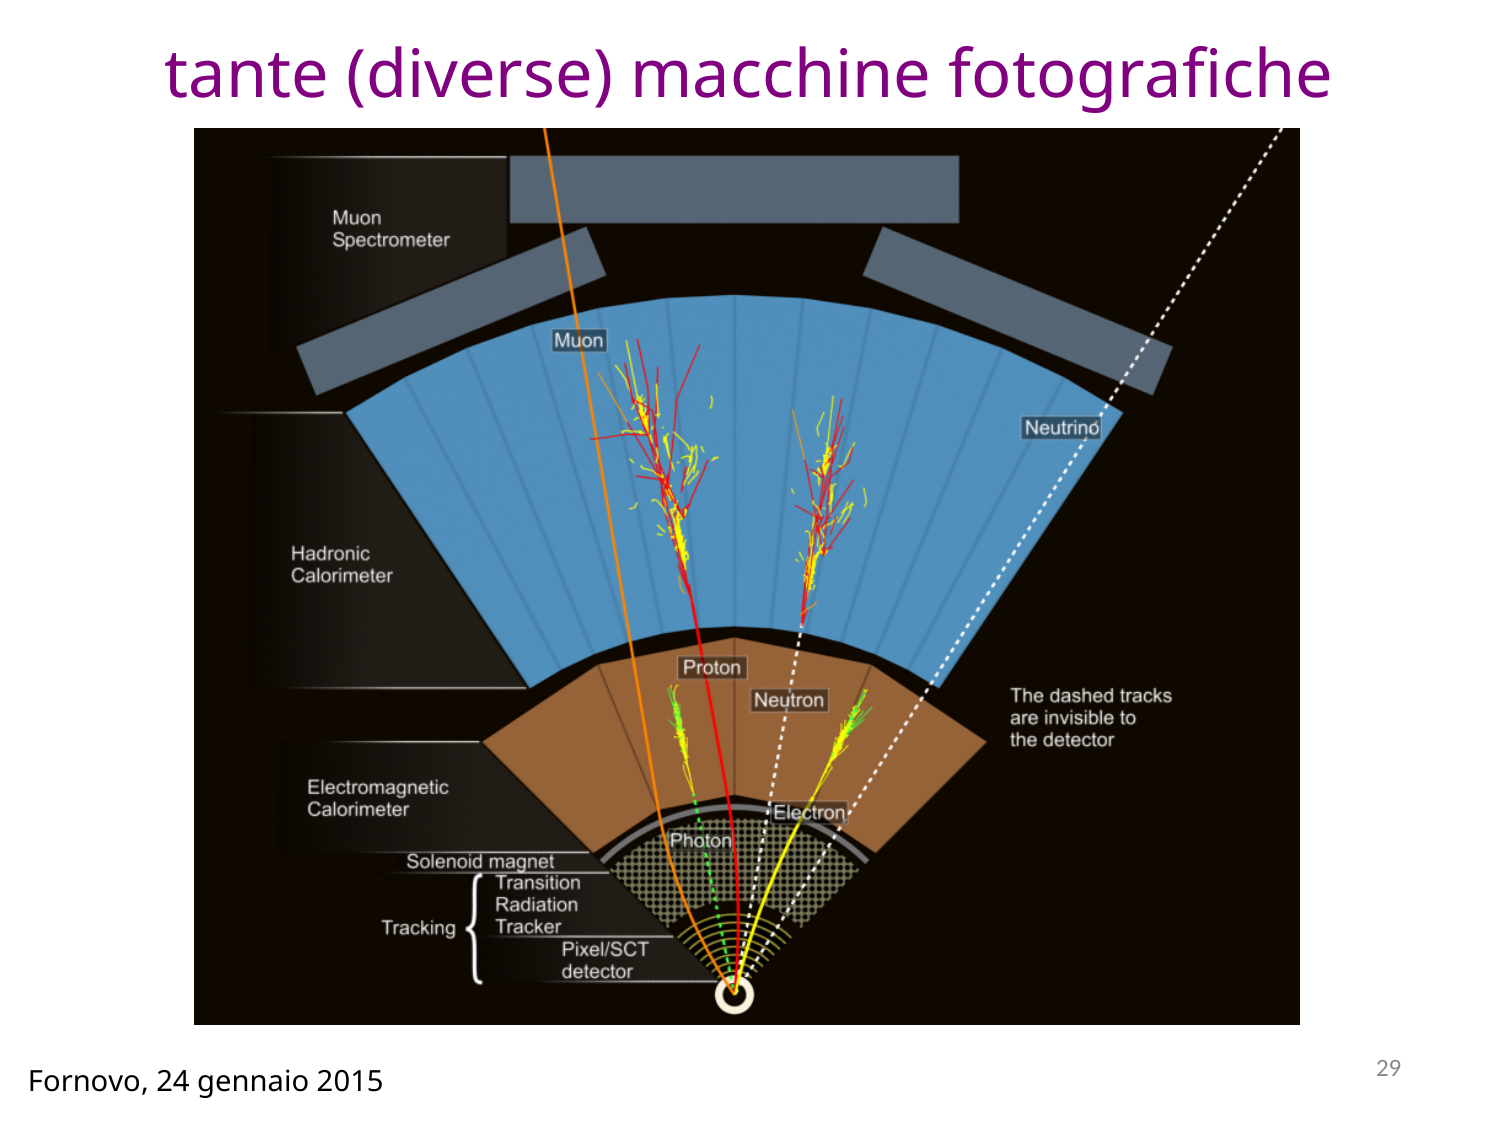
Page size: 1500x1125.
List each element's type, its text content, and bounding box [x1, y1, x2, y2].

text_box <numero> [1074, 1042, 1417, 1095]
picture [194, 128, 1300, 1025]
text_box tante (diverse) macchine fotografiche [41, 0, 1459, 132]
